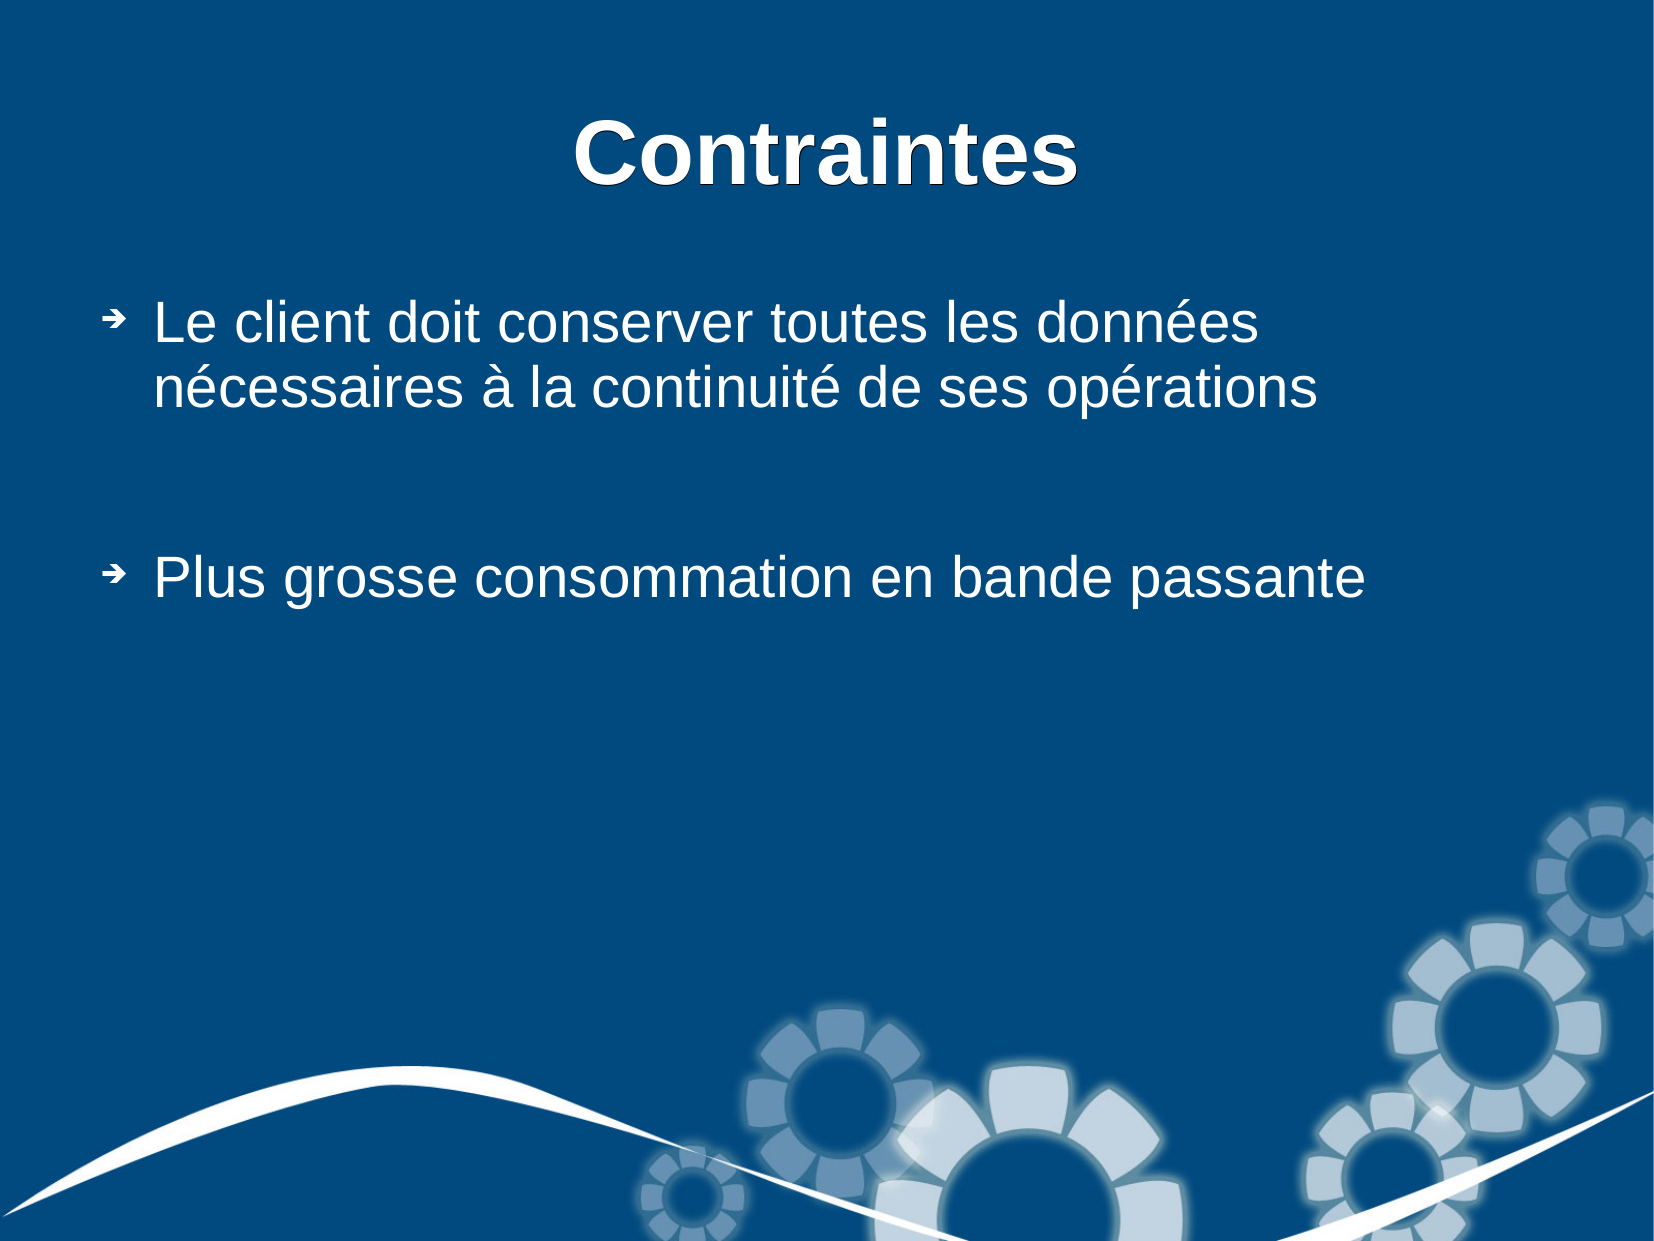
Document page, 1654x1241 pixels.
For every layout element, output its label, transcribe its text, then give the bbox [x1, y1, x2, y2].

title Contraintes [82, 56, 1571, 250]
list Le client doit conserver toutes les données nécessaires à la continuité de ses opérations Plus grosse consommation en bande passante [82, 290, 1571, 1109]
picture [0, 0, 1654, 1241]
